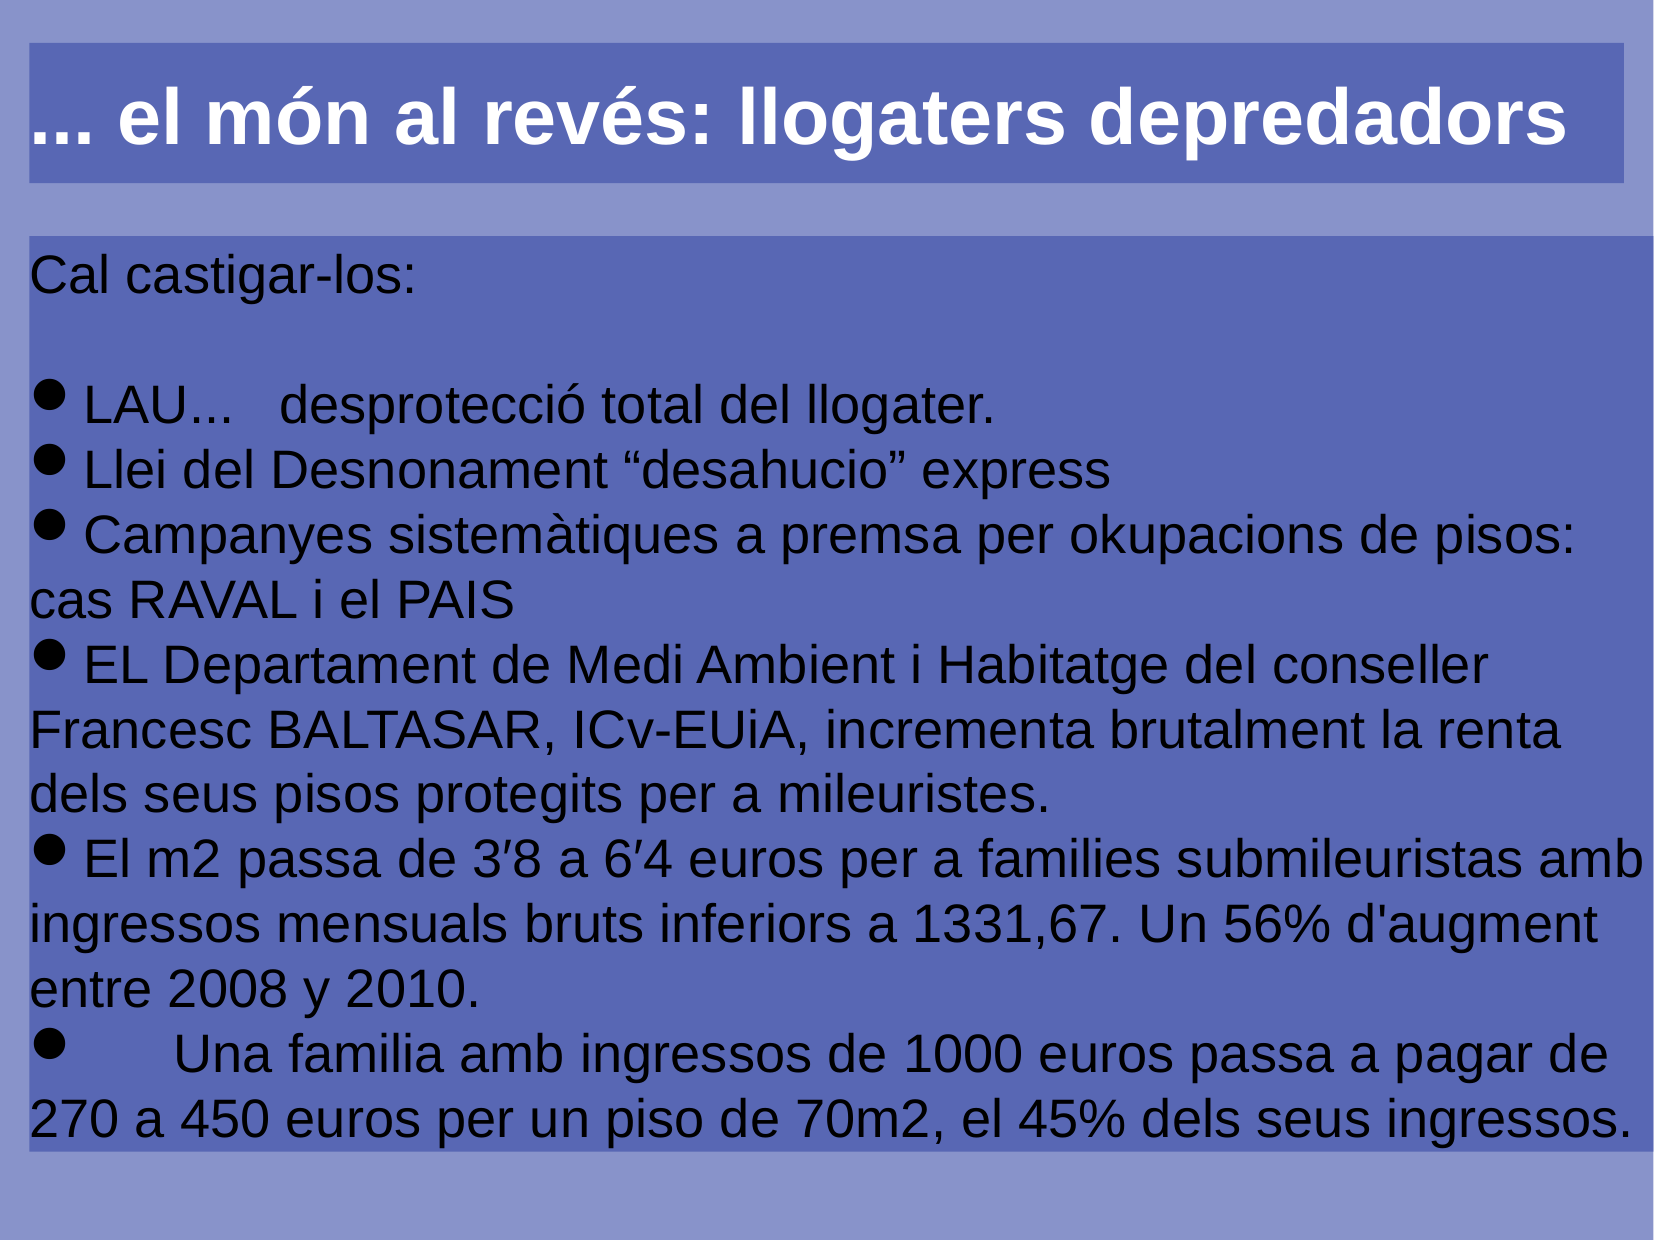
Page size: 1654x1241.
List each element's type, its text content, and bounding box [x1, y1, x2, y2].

title ... el món al revés: llogaters depredadors [29, 42, 1624, 184]
text_box Cal castigar-los: LAU... desprotecció total del llogater. Llei del Desnonament “desahucio” express Campanyes sistemàtiques a premsa per okupacions de pisos: cas RAVAL i el PAIS EL Departament de Medi Ambient i Habitatge del conseller Francesc BALTASAR, ICv-EUiA, incrementa brutalment la renta dels seus pisos protegits per a mileuristes. El m2 passa de 3′8 a 6′4 euros per a families submileuristas amb ingressos mensuals bruts inferiors a 1331,67. Un 56% d'augment entre 2008 y 2010. Una familia amb ingressos de 1000 euros passa a pagar de 270 a 450 euros per un piso de 70m2, el 45% dels seus ingressos. [29, 236, 1654, 1152]
